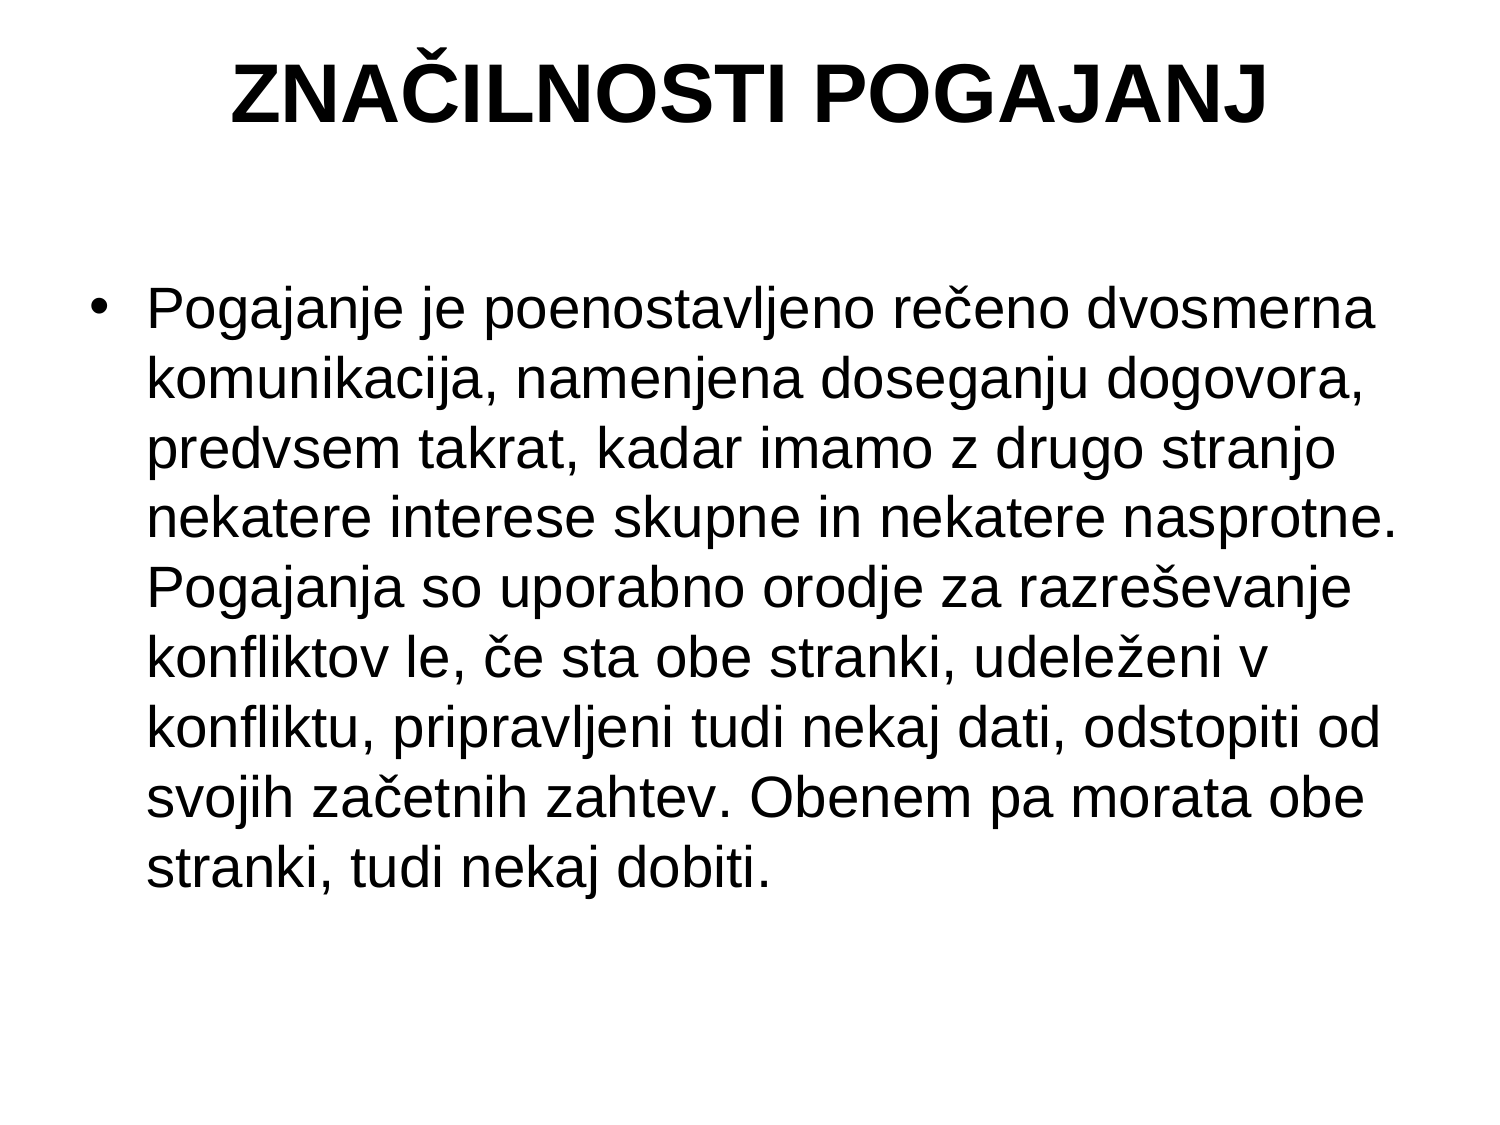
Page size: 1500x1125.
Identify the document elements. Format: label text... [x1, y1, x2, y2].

title ZNAČILNOSTI POGAJANJ [75, 31, 1426, 247]
list Pogajanje je poenostavljeno rečeno dvosmerna komunikacija, namenjena doseganju dogovora, predvsem takrat, kadar imamo z drugo stranjo nekatere interese skupne in nekatere nasprotne. Pogajanja so uporabno orodje za razreševanje konfliktov le, če sta obe stranki, udeleženi v konfliktu, pripravljeni tudi nekaj dati, odstopiti od svojih začetnih zahtev. Obenem pa morata obe stranki, tudi nekaj dobiti. [75, 262, 1426, 1006]
